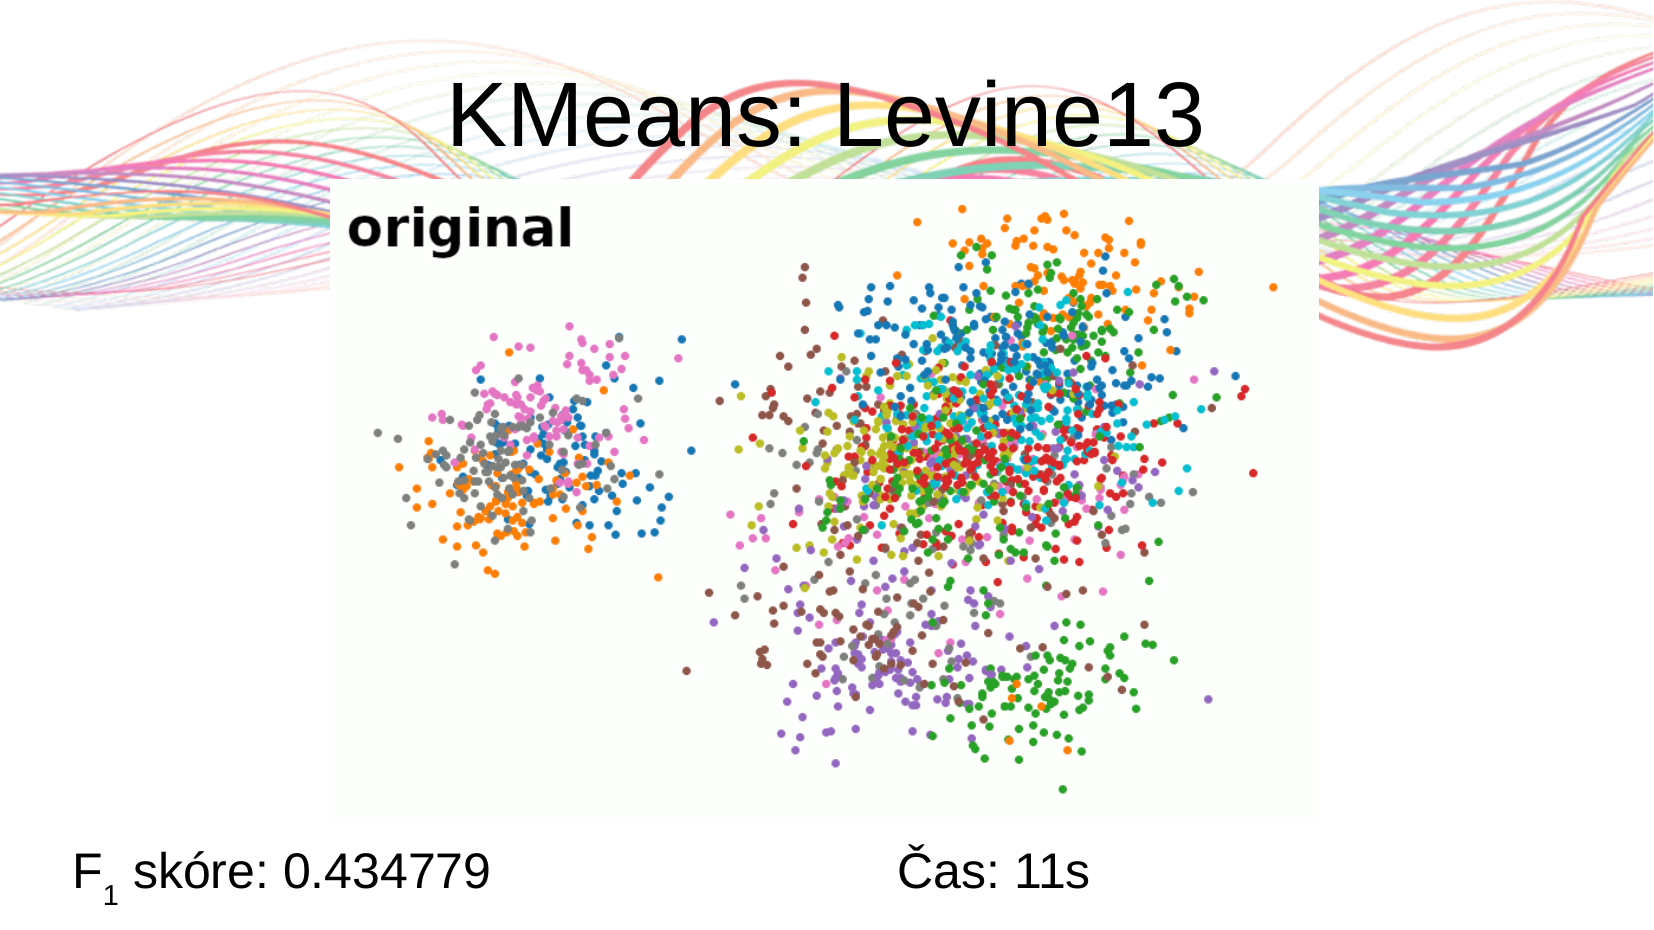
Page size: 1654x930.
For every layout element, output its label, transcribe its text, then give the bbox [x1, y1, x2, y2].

text_box F1 skóre: 0.434779 Čas: 11s [72, 63, 1561, 912]
title KMeans: Levine13 [82, 37, 1571, 193]
picture [0, 0, 1654, 372]
picture [330, 179, 1319, 823]
